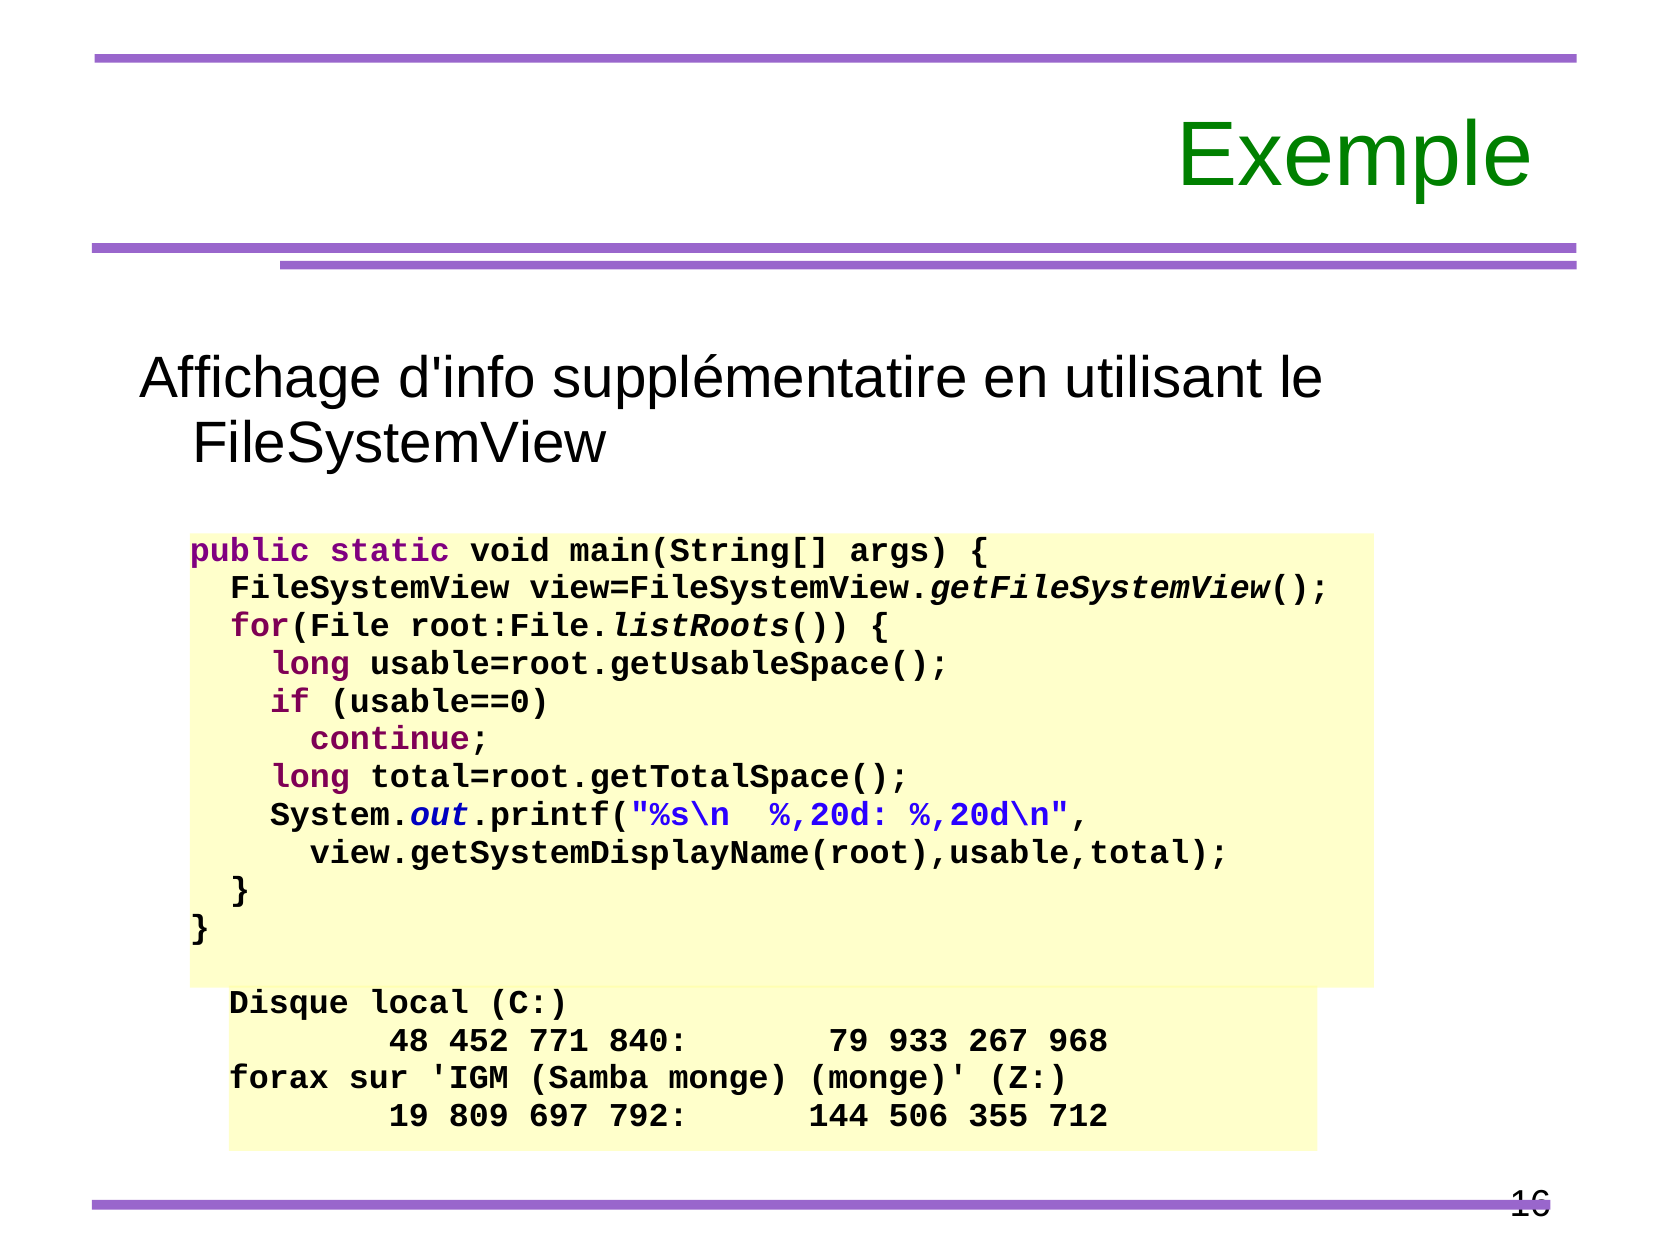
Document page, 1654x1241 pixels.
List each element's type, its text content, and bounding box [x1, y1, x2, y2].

list Affichage d'info supplémentatire en utilisant le FileSystemView [121, 344, 1534, 518]
title Exemple [121, 49, 1534, 257]
text_box public static void main(String[] args) { FileSystemView view=FileSystemView.getFileSystemView(); for(File root:File.listRoots()) { long usable=root.getUsableSpace(); if (usable==0) continue; long total=root.getTotalSpace(); System.out.printf("%s\n %,20d: %,20d\n", view.getSystemDisplayName(root),usable,total); } } [189, 533, 1374, 988]
text_box Disque local (C:) 48 452 771 840: 79 933 267 968 forax sur 'IGM (Samba monge) (monge)' (Z:) 19 809 697 792: 144 506 355 712 [228, 985, 1318, 1151]
